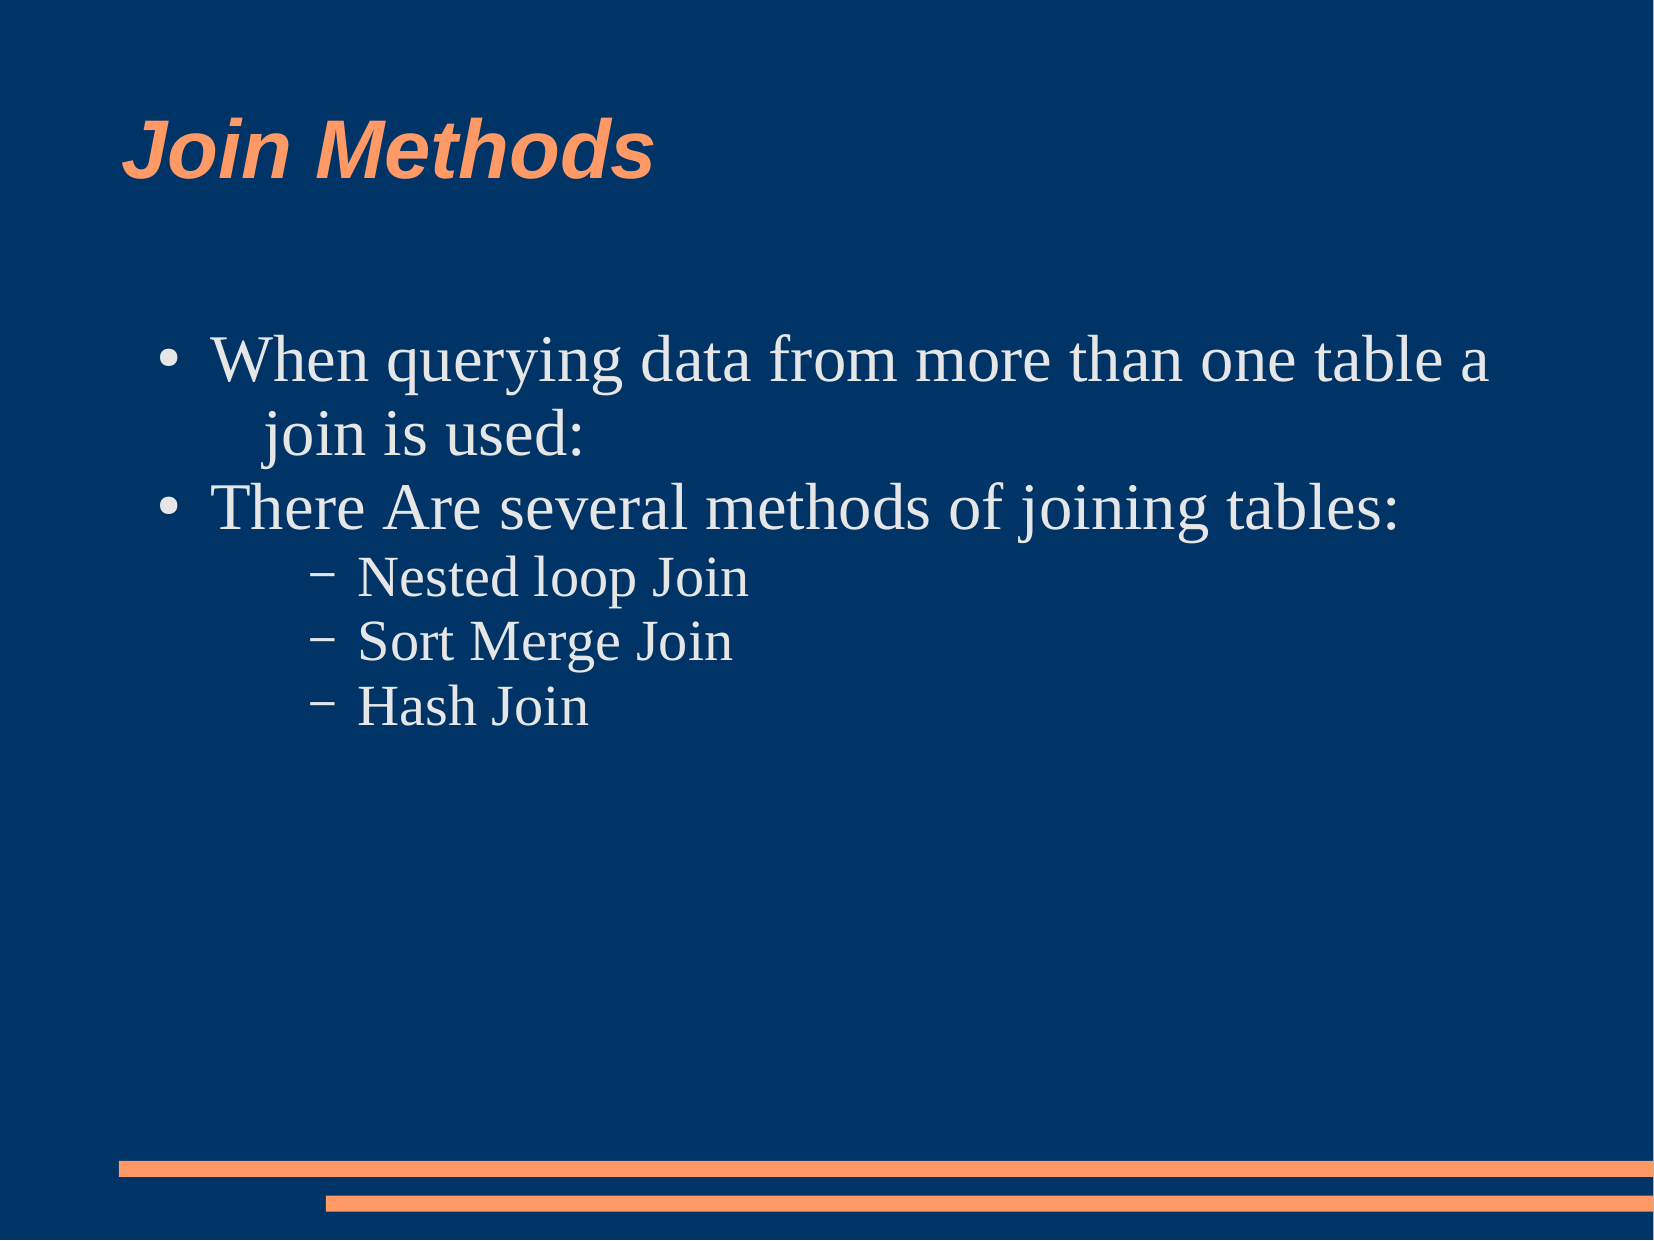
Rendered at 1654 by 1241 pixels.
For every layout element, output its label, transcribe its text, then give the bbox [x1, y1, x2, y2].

title Join Methods [121, 46, 1534, 254]
list When querying data from more than one table a join is used: There Are several methods of joining tables: Nested loop Join Sort Merge Join Hash Join [121, 322, 1561, 1133]
